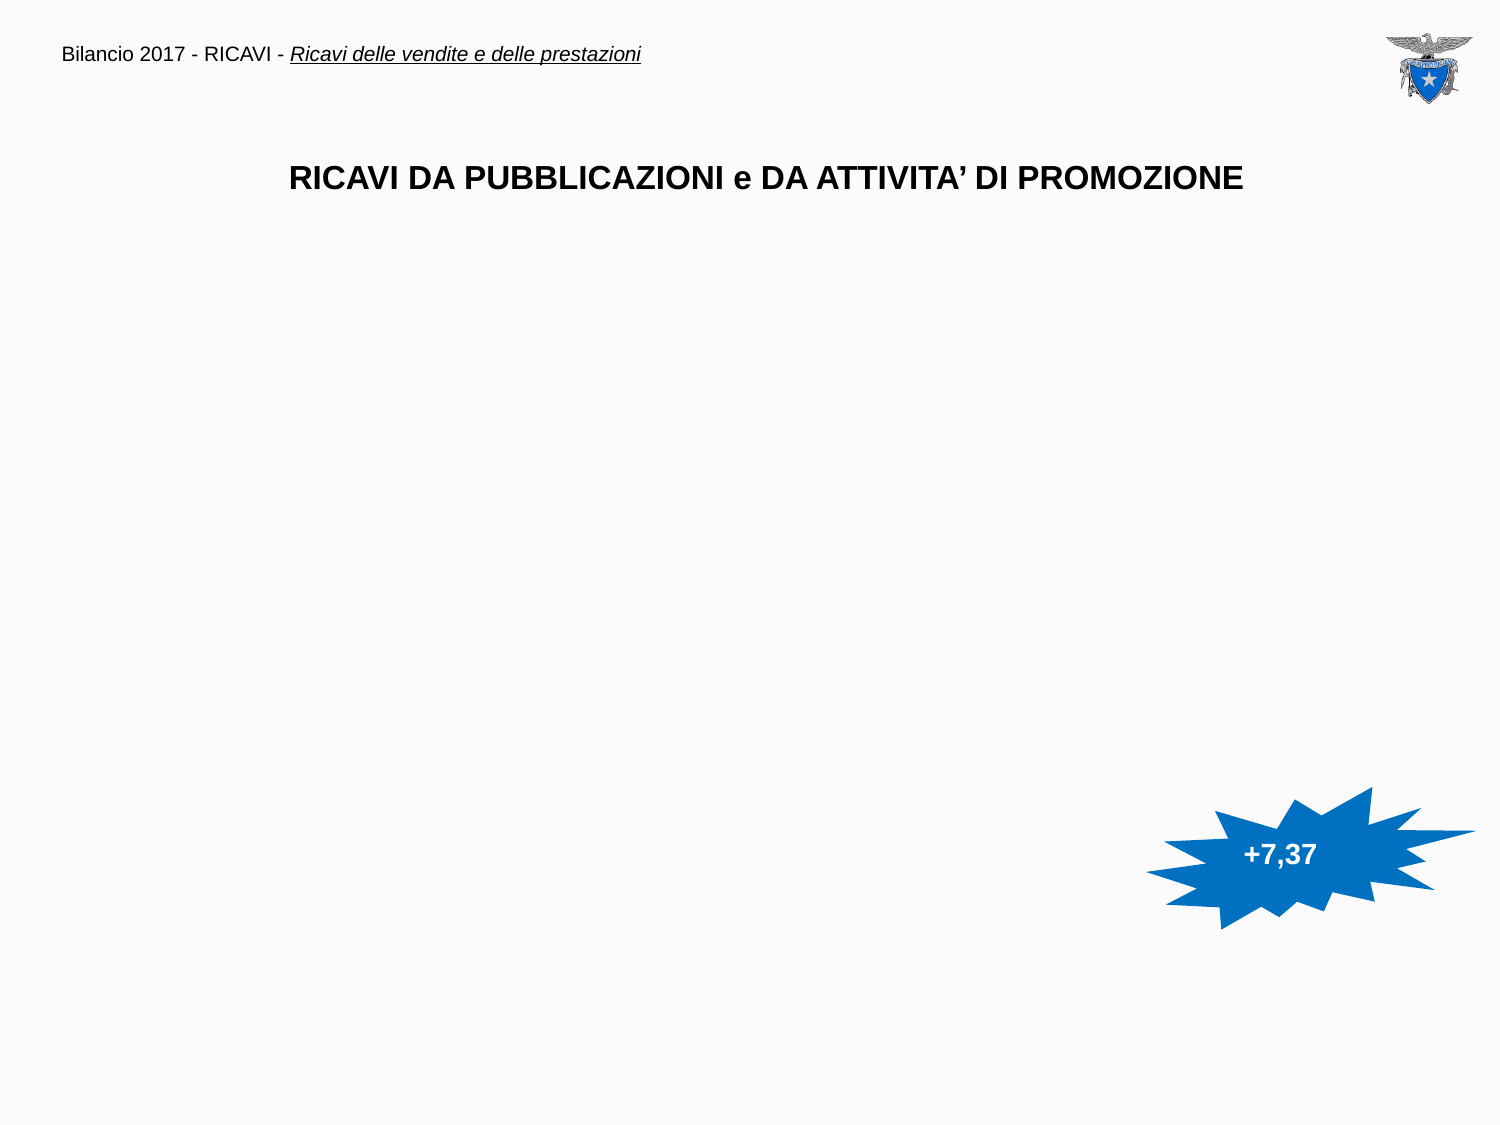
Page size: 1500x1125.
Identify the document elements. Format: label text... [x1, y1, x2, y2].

text_box +7,37 [1146, 786, 1477, 930]
picture [1382, 29, 1477, 112]
text_box Bilancio 2017 - RICAVI - Ricavi delle vendite e delle prestazioni [46, 35, 715, 76]
text_box RICAVI DA PUBBLICAZIONI e DA ATTIVITA’ DI PROMOZIONE [259, 122, 1241, 235]
